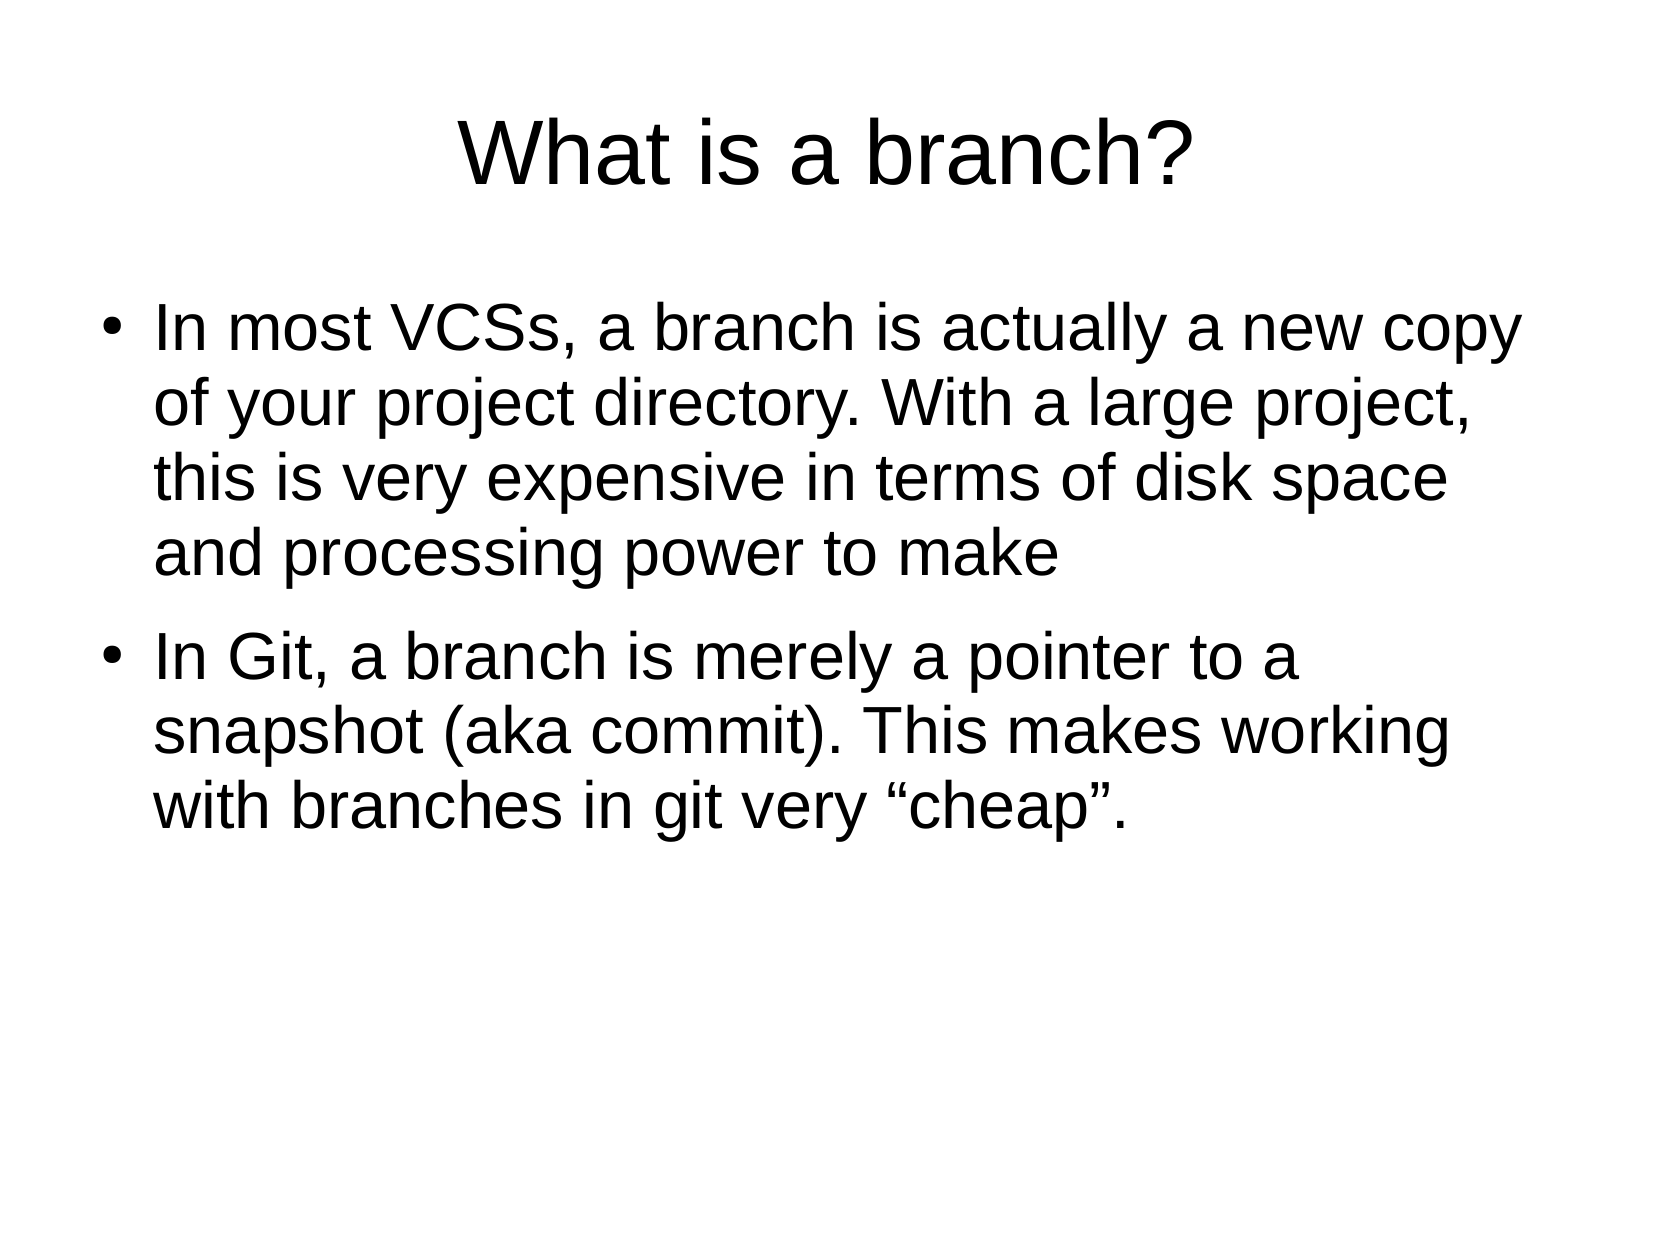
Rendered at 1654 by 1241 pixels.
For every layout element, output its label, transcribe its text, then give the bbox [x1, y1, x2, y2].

list In most VCSs, a branch is actually a new copy of your project directory. With a large project, this is very expensive in terms of disk space and processing power to make In Git, a branch is merely a pointer to a snapshot (aka commit). This makes working with branches in git very “cheap”. [82, 290, 1571, 1010]
title What is a branch? [82, 49, 1571, 257]
